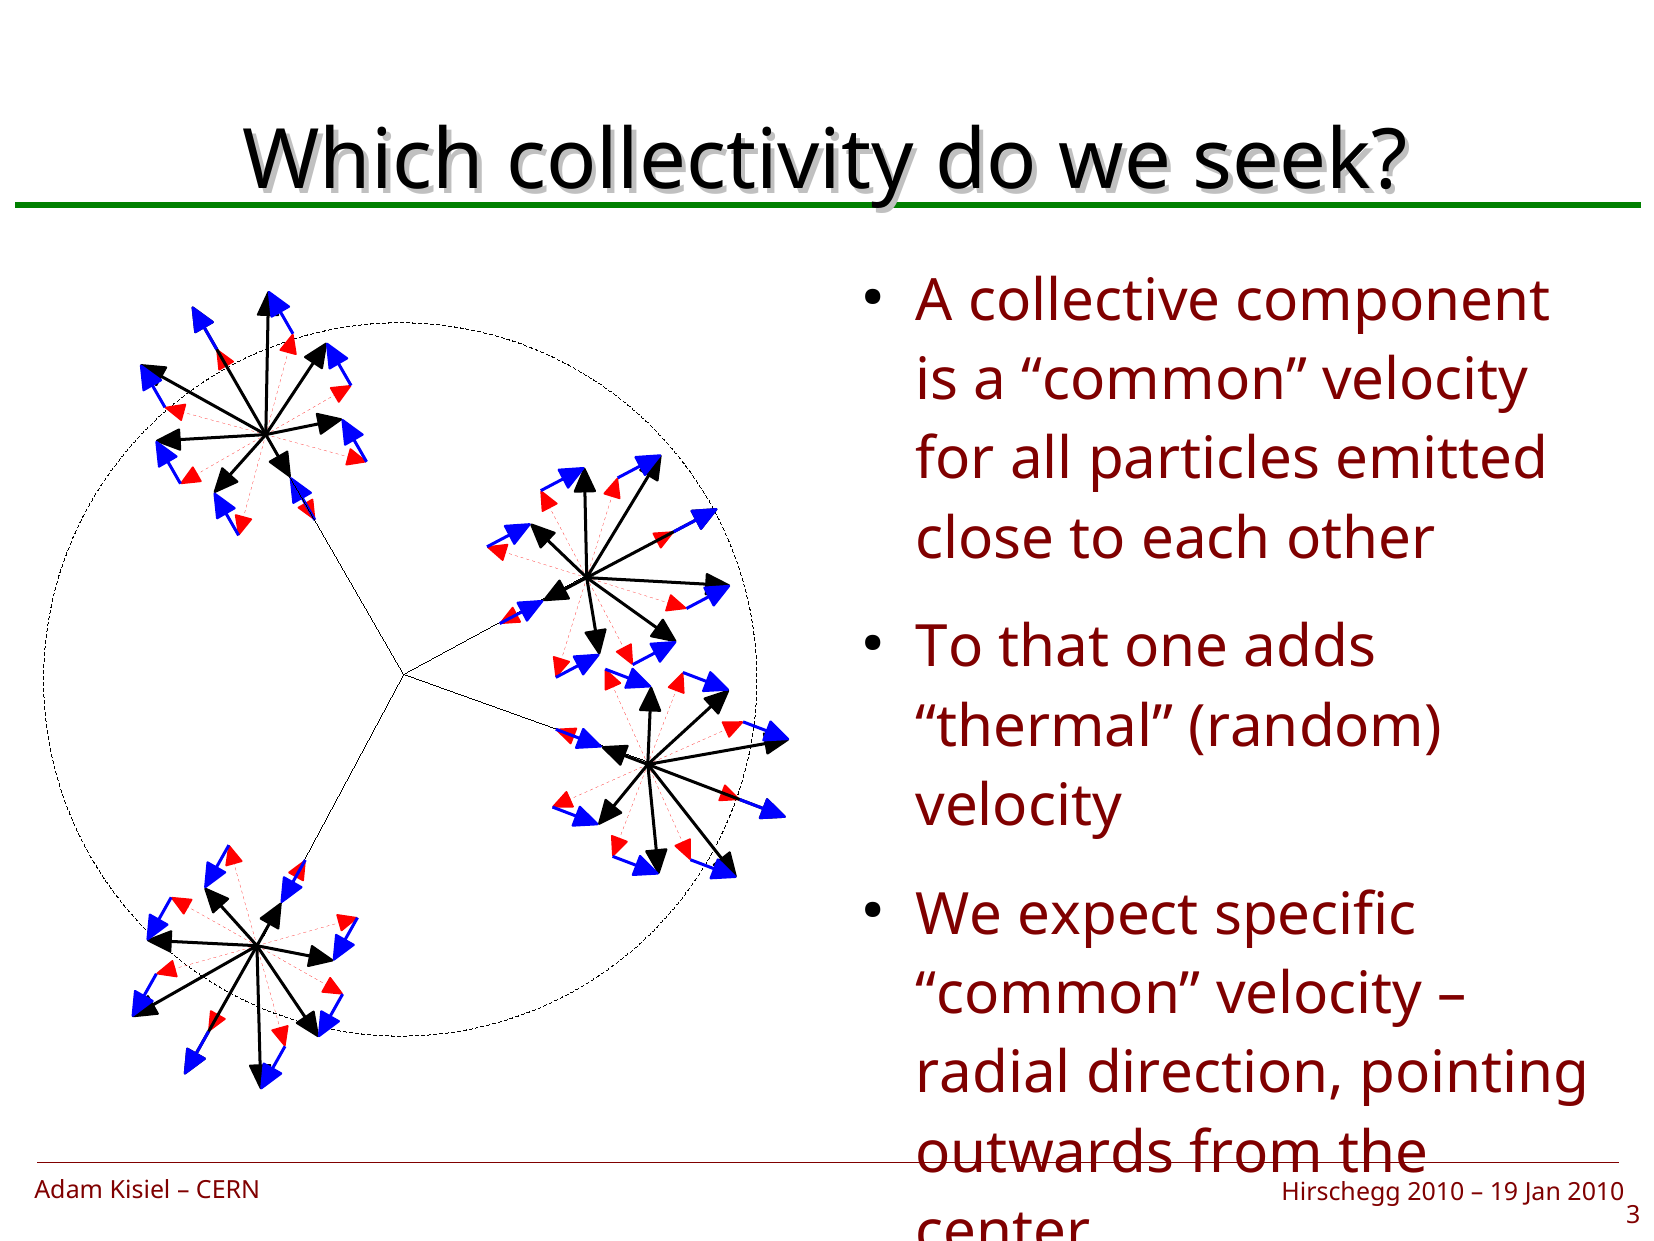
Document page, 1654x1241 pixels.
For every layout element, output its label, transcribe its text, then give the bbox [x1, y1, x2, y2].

title Which collectivity do we seek? [119, 52, 1532, 261]
list A collective component is a “common” velocity for all particles emitted close to each other To that one adds “thermal” (random) velocity We expect specific “common” velocity – radial direction, pointing outwards from the center [844, 258, 1592, 1127]
